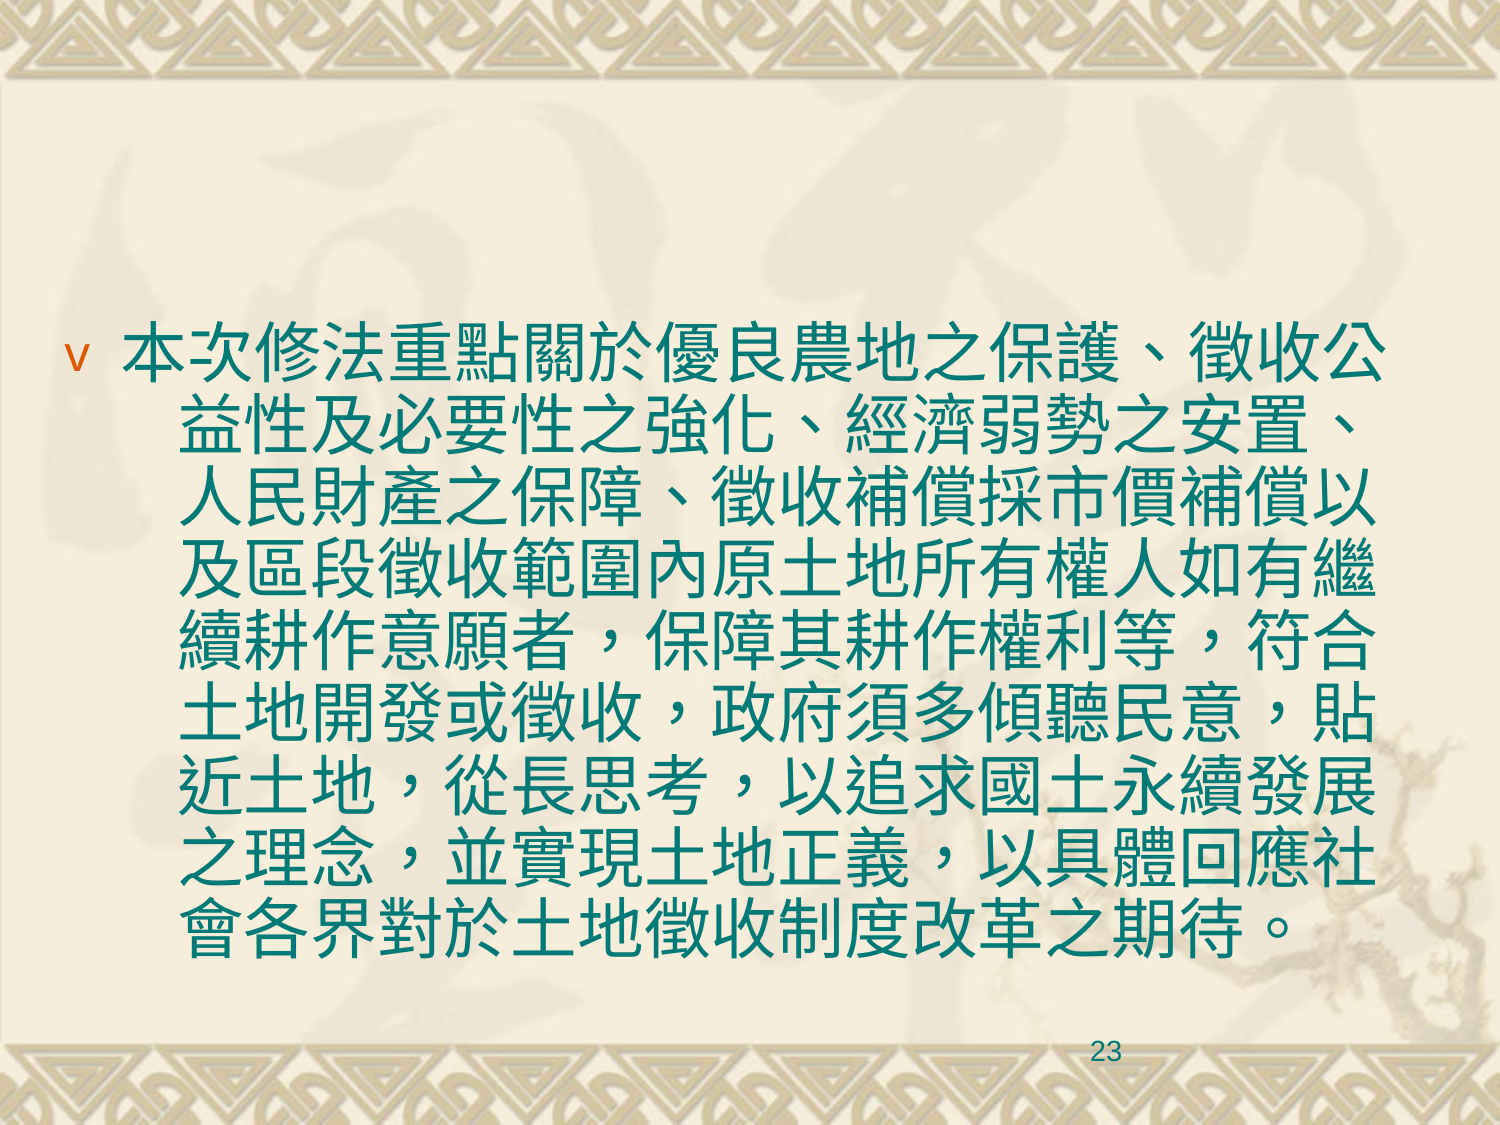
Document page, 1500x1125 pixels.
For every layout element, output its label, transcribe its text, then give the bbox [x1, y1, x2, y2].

list 本次修法重點關於優良農地之保護、徵收公益性及必要性之強化、經濟弱勢之安置、人民財產之保障、徵收補償採市價補償以及區段徵收範圍內原土地所有權人如有繼續耕作意願者，保障其耕作權利等，符合土地開發或徵收，政府須多傾聽民意，貼近土地，從長思考，以追求國土永續發展之理念，並實現土地正義，以具體回應社會各界對於土地徵收制度改革之期待。 [49, 312, 1451, 1001]
text_box [1074, 1024, 1451, 1103]
